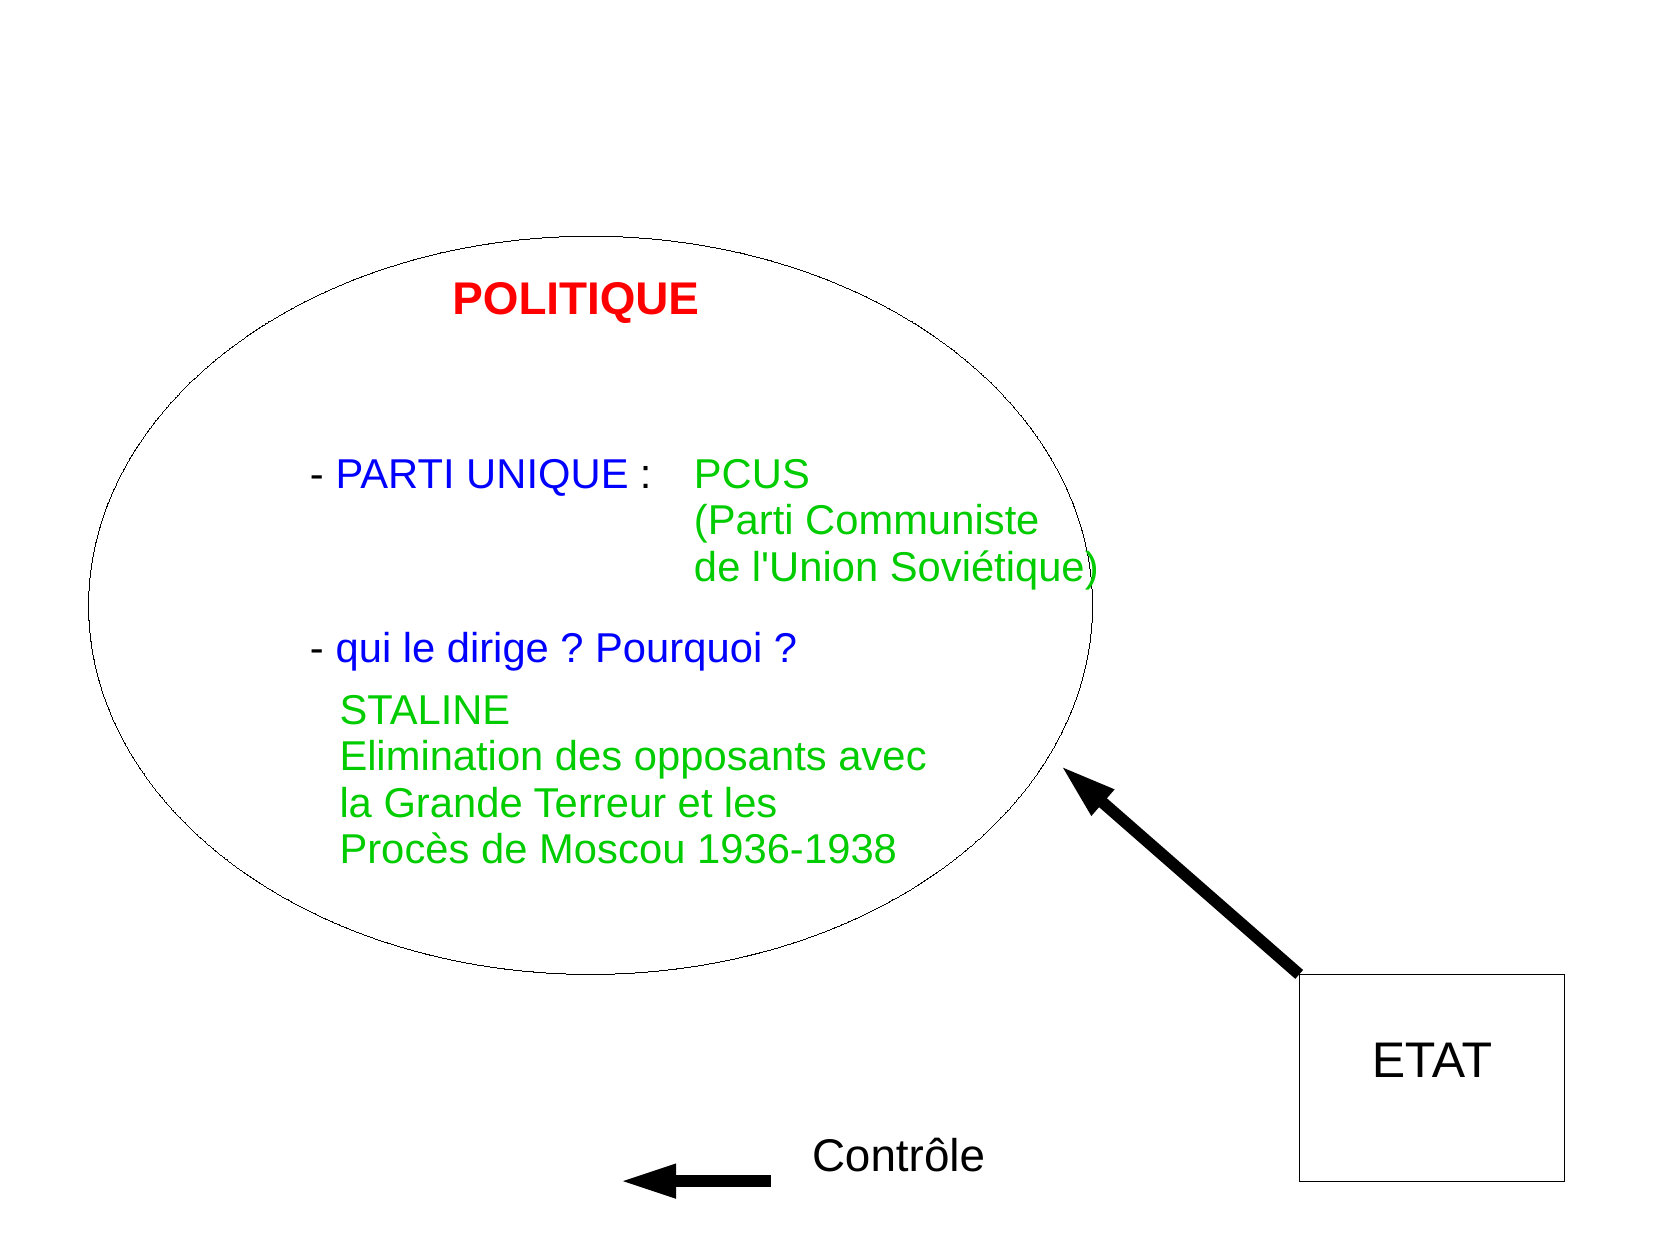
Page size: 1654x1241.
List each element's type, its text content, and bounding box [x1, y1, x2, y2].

text_box - PARTI UNIQUE : [295, 442, 678, 505]
text_box PCUS (Parti Communiste de l'Union Soviétique) [679, 442, 1126, 599]
text_box POLITIQUE [265, 265, 886, 333]
text_box - qui le dirige ? Pourquoi ? [295, 617, 813, 680]
text_box ETAT [1299, 1025, 1565, 1096]
text_box Contrôle [797, 1122, 1123, 1188]
text_box STALINE Elimination des opposants avec la Grande Terreur et les Procès de Moscou 1936-1938 [324, 679, 1004, 882]
